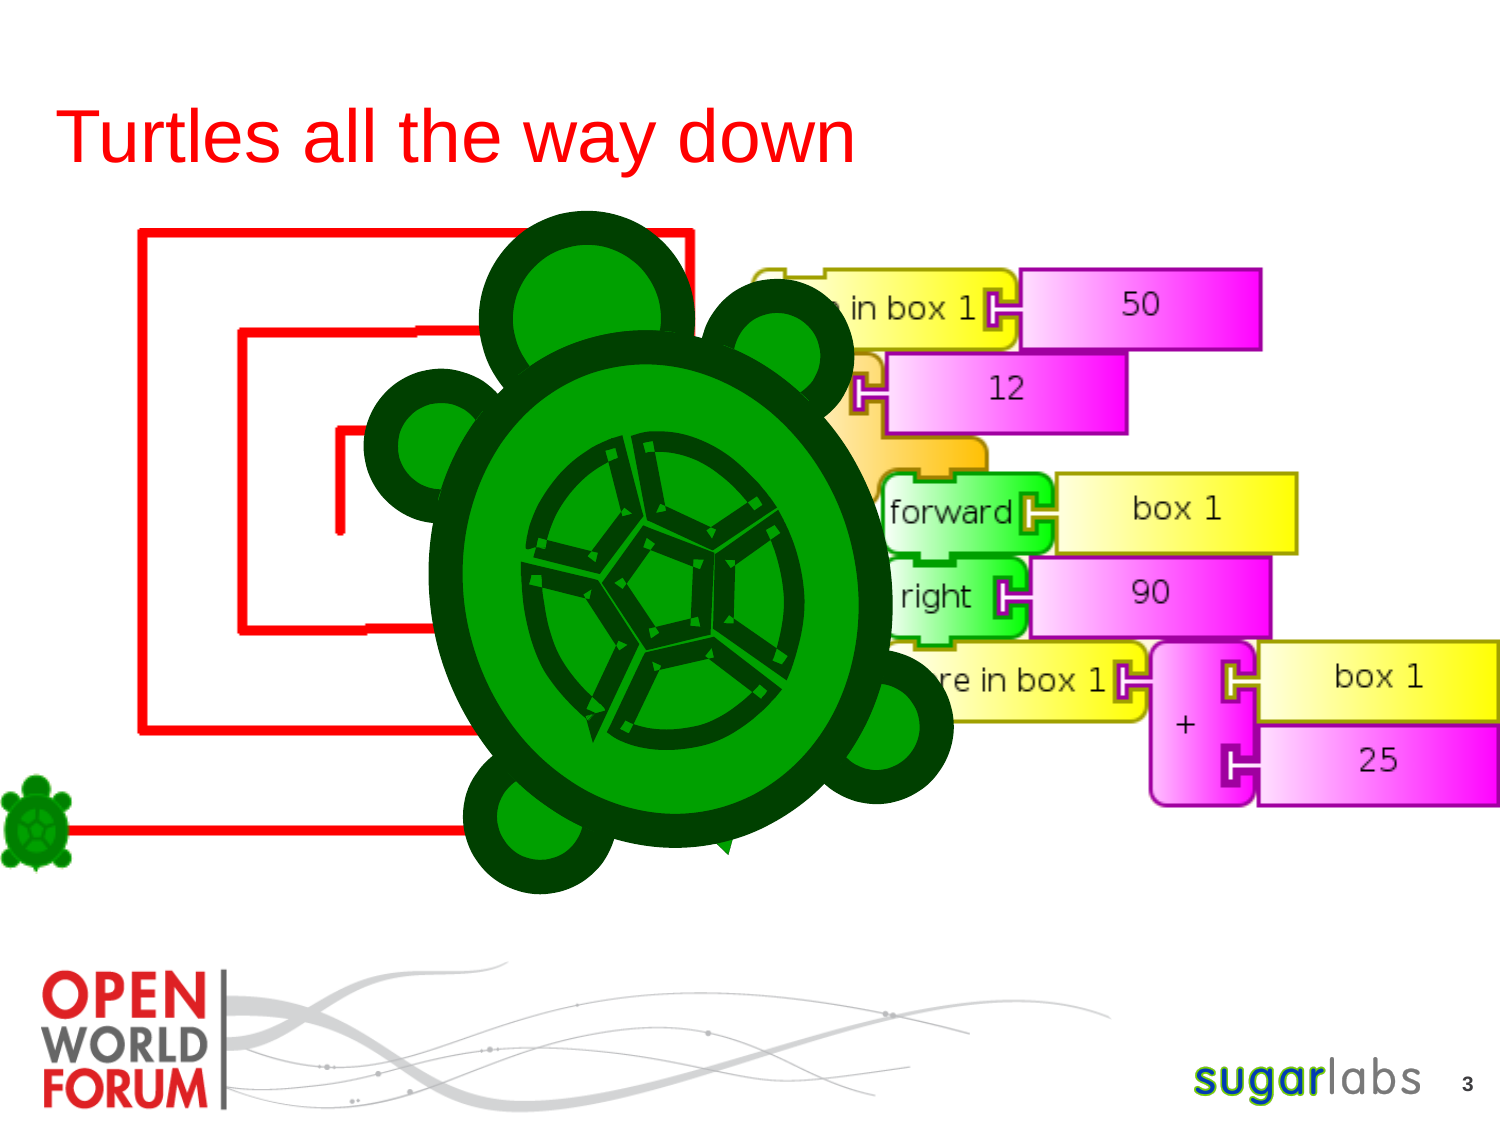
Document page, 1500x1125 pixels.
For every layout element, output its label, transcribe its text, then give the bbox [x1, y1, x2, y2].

picture [41, 957, 1112, 1119]
picture [1194, 1057, 1420, 1106]
picture [0, 177, 1500, 928]
title Turtles all the way down [55, 42, 1406, 231]
